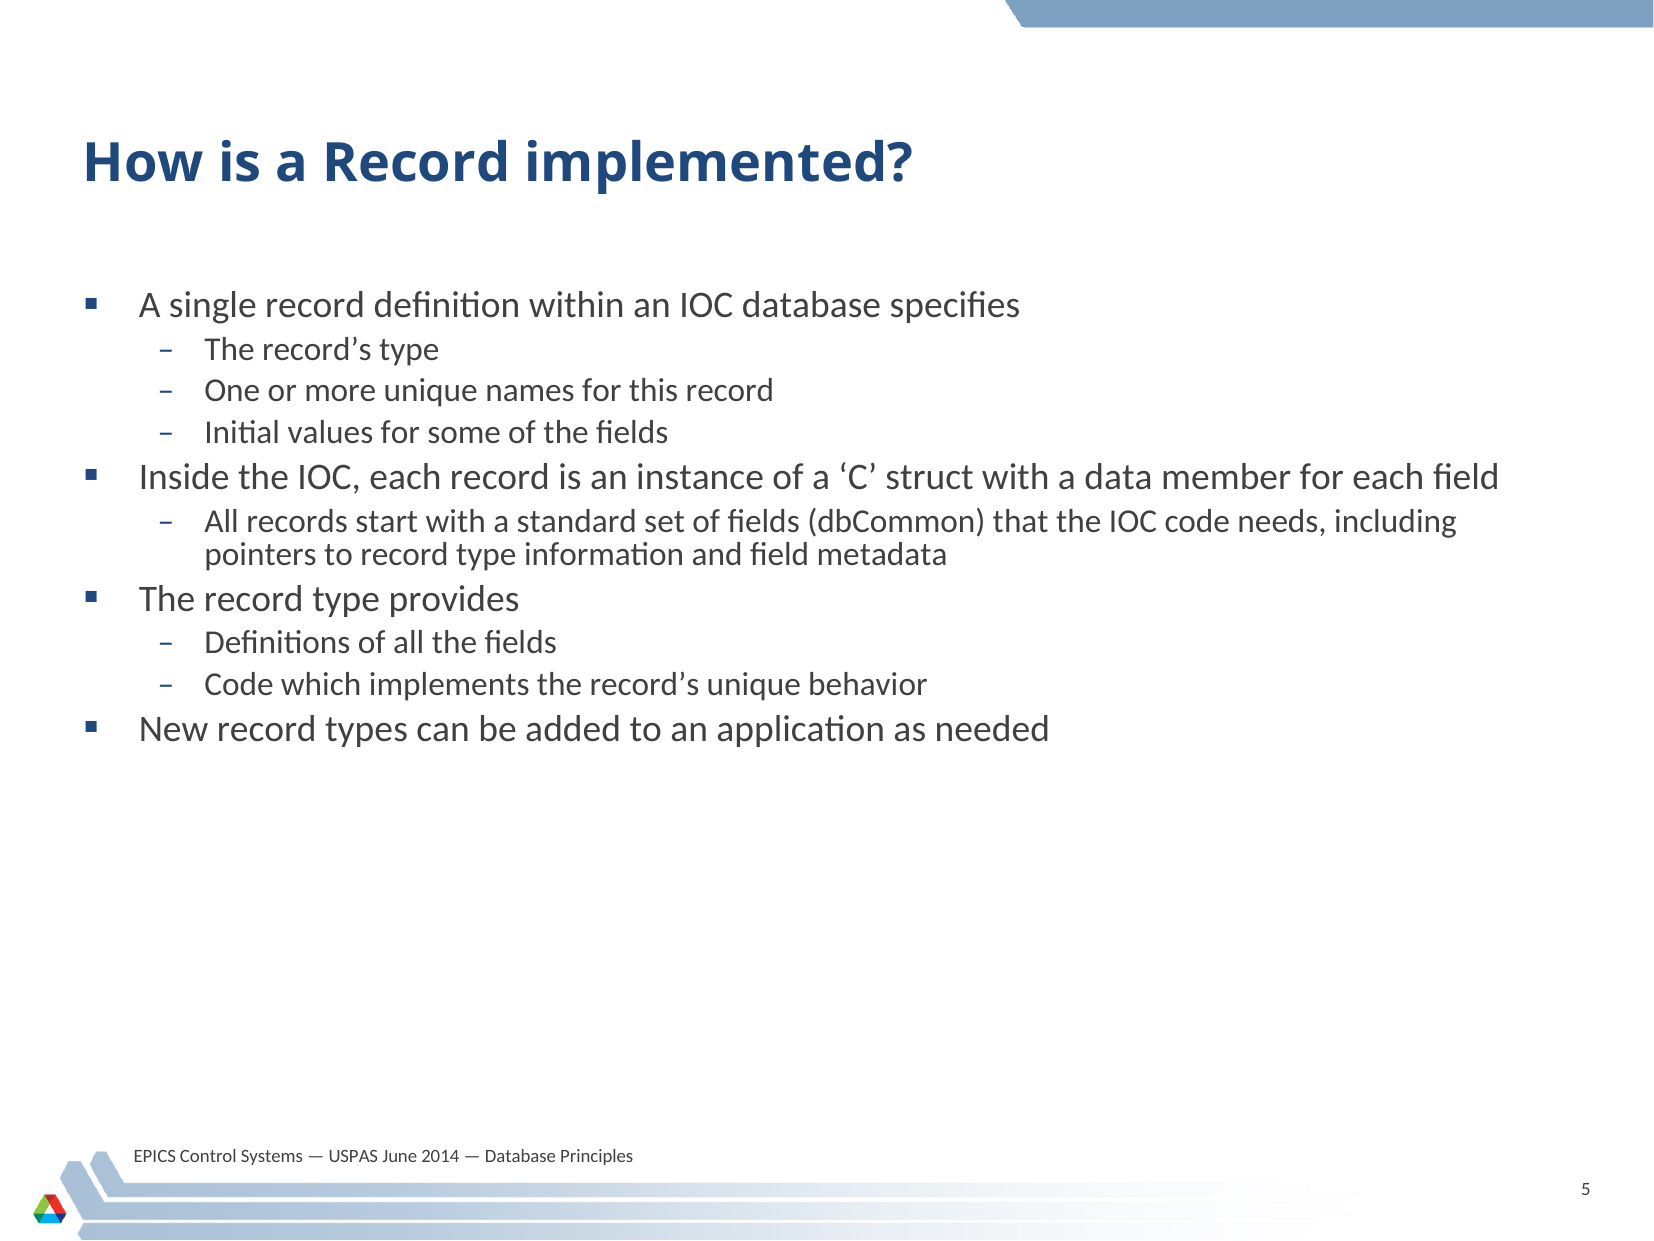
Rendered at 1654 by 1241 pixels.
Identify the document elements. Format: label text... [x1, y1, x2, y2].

picture [0, 0, 1654, 29]
title How is a Record implemented? [82, 128, 1571, 192]
list A single record definition within an IOC database specifies The record’s type One or more unique names for this record Initial values for some of the fields Inside the IOC, each record is an instance of a ‘C’ struct with a data member for each field All records start with a standard set of fields (dbCommon) that the IOC code needs, including pointers to record type information and field metadata The record type provides Definitions of all the fields Code which implements the record’s unique behavior New record types can be added to an application as needed [82, 289, 1571, 836]
picture [0, 1143, 1654, 1240]
